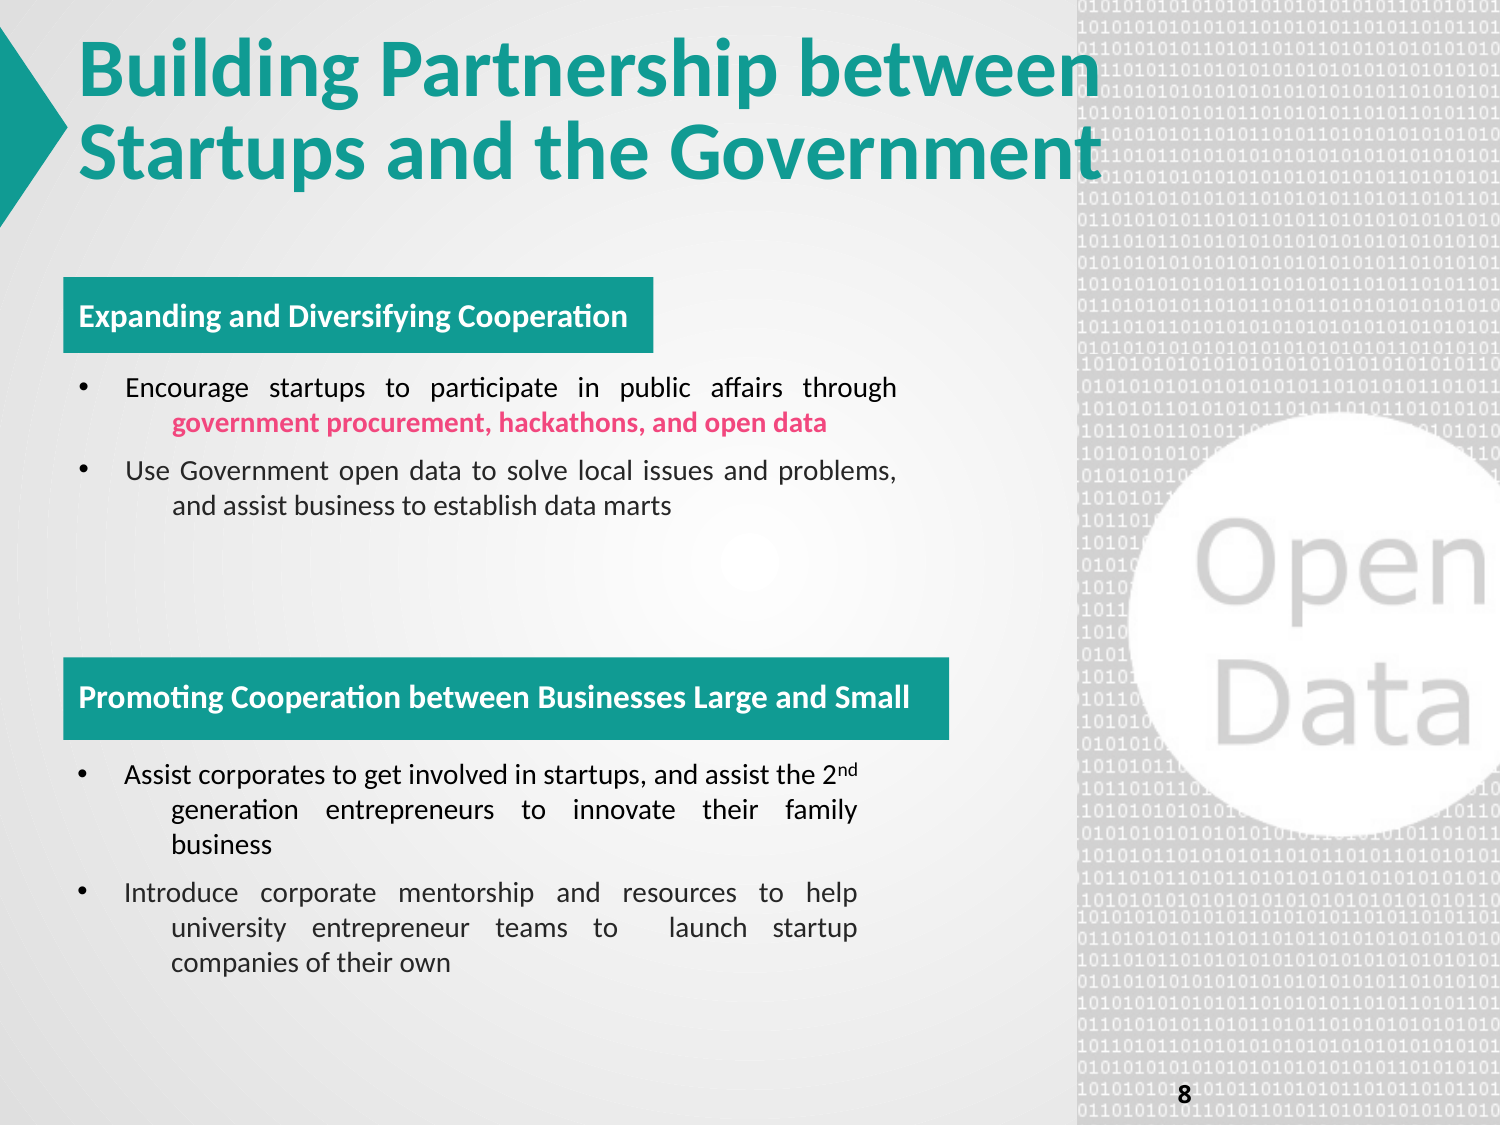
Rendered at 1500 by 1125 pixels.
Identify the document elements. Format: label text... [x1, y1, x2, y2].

text_box Assist corporates to get involved in startups, and assist the 2nd generation entrepreneurs to innovate their family business Introduce corporate mentorship and resources to help university entrepreneur teams to launch startup companies of their own [62, 748, 873, 986]
text_box Expanding and Diversifying Cooperation [63, 277, 654, 353]
text_box Promoting Cooperation between Businesses Large and Small [63, 657, 950, 740]
picture [1077, 0, 1500, 1125]
text_box Building Partnership between Startups and the Government [63, 21, 1381, 206]
text_box 8 [1162, 1065, 1500, 1125]
text_box Encourage startups to participate in public affairs through government procurement, hackathons, and open data Use Government open data to solve local issues and problems, and assist business to establish data marts [63, 361, 913, 529]
